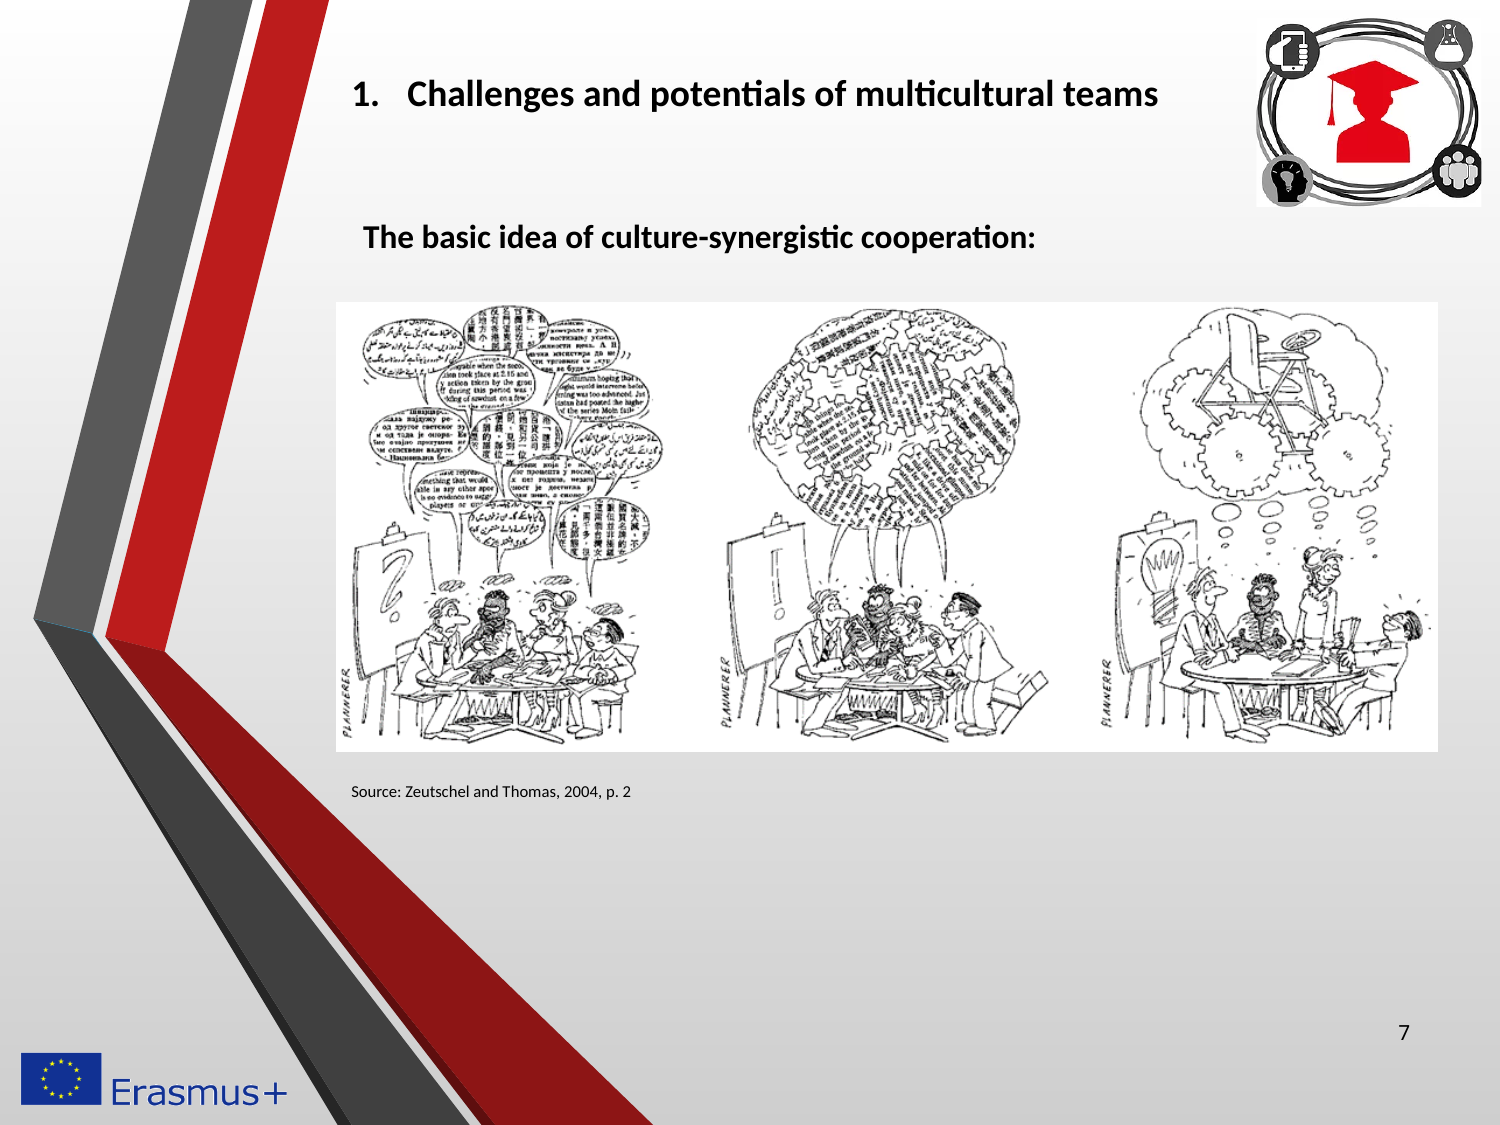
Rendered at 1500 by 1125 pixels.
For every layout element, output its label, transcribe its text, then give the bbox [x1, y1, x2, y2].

text_box The basic idea of culture-synergistic cooperation: [348, 207, 1258, 263]
picture [1256, 18, 1482, 207]
text_box Source: Zeutschel and Thomas, 2004, p. 2 [336, 773, 962, 809]
slide_number <numer> [1357, 1003, 1425, 1064]
chart [1258, 19, 1483, 209]
picture [336, 302, 1438, 752]
picture [5, 1037, 302, 1120]
text_box Challenges and potentials of multicultural teams [336, 61, 1246, 122]
